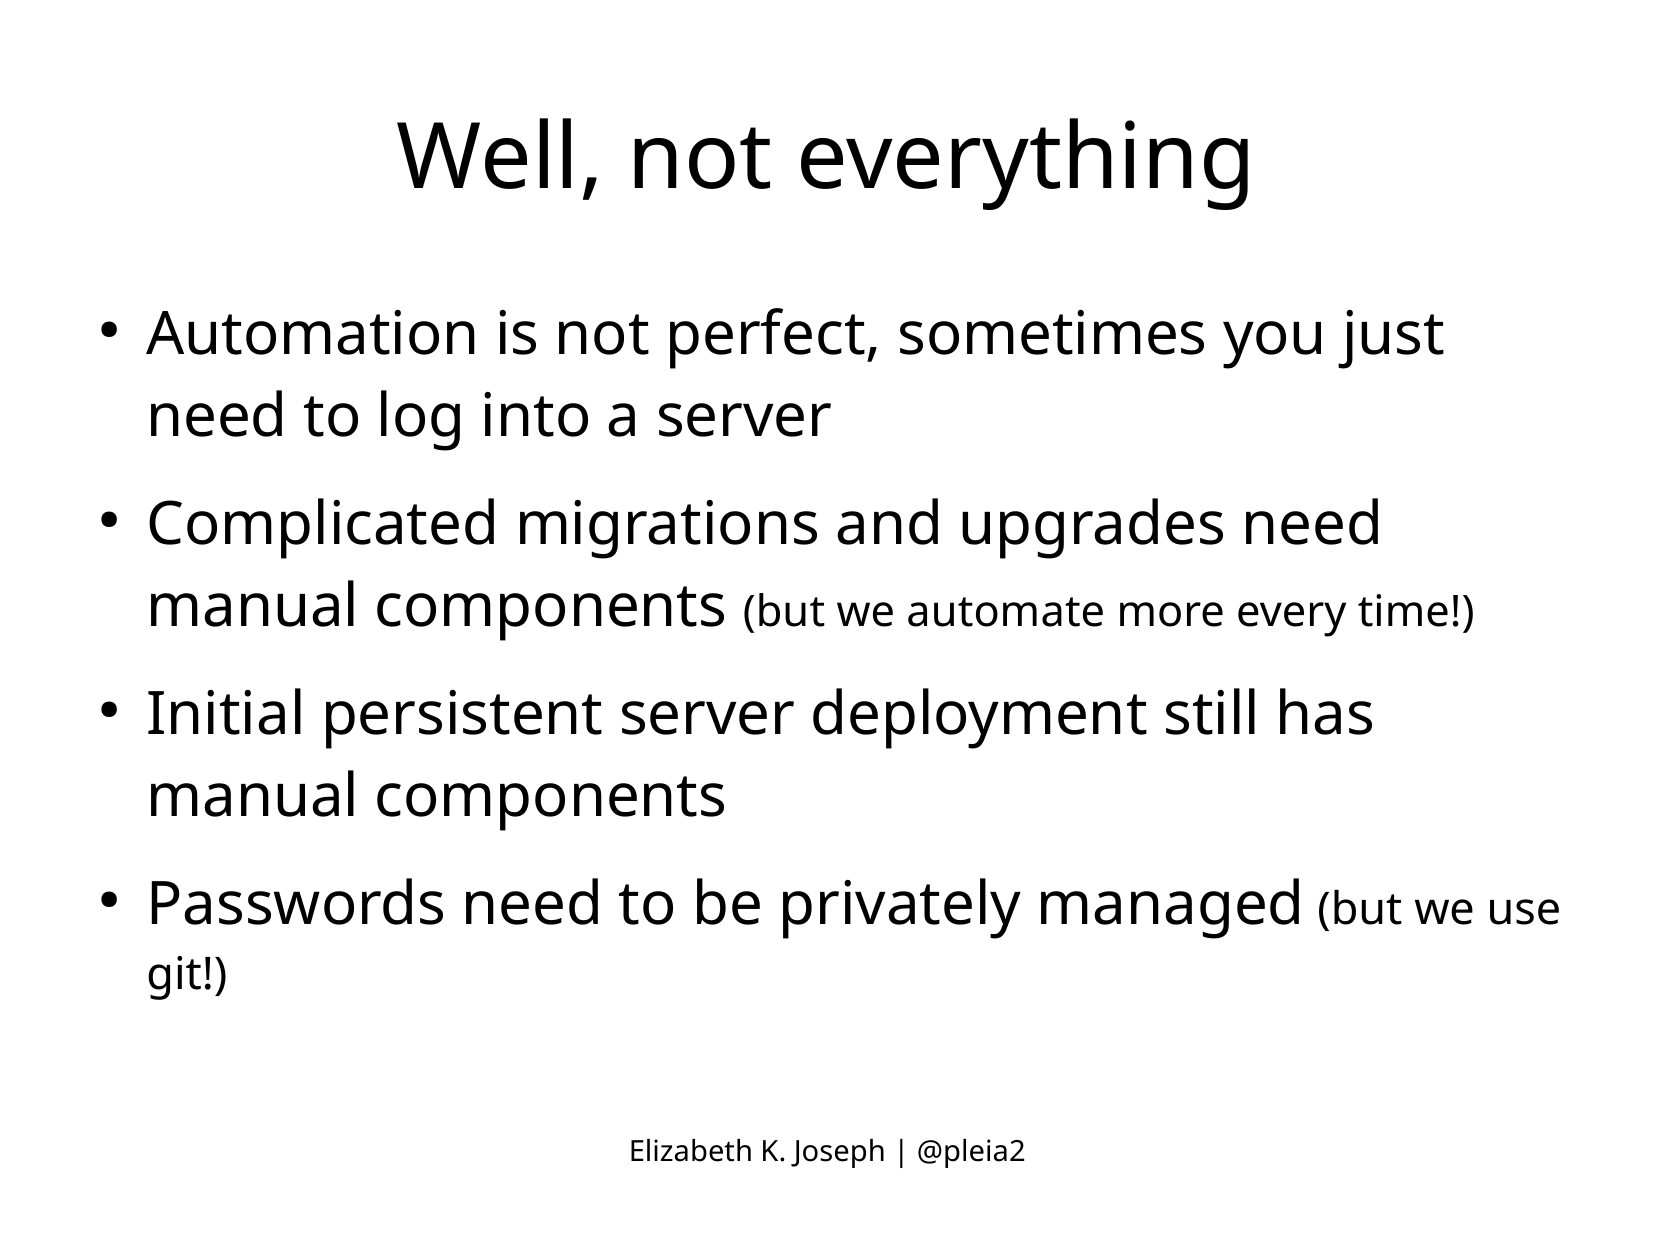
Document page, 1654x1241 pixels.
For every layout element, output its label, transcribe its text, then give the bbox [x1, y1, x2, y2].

title Well, not everything [82, 49, 1571, 257]
list Automation is not perfect, sometimes you just need to log into a server Complicated migrations and upgrades need manual components (but we automate more every time!) Initial persistent server deployment still has manual components Passwords need to be privately managed (but we use git!) [82, 290, 1571, 1010]
